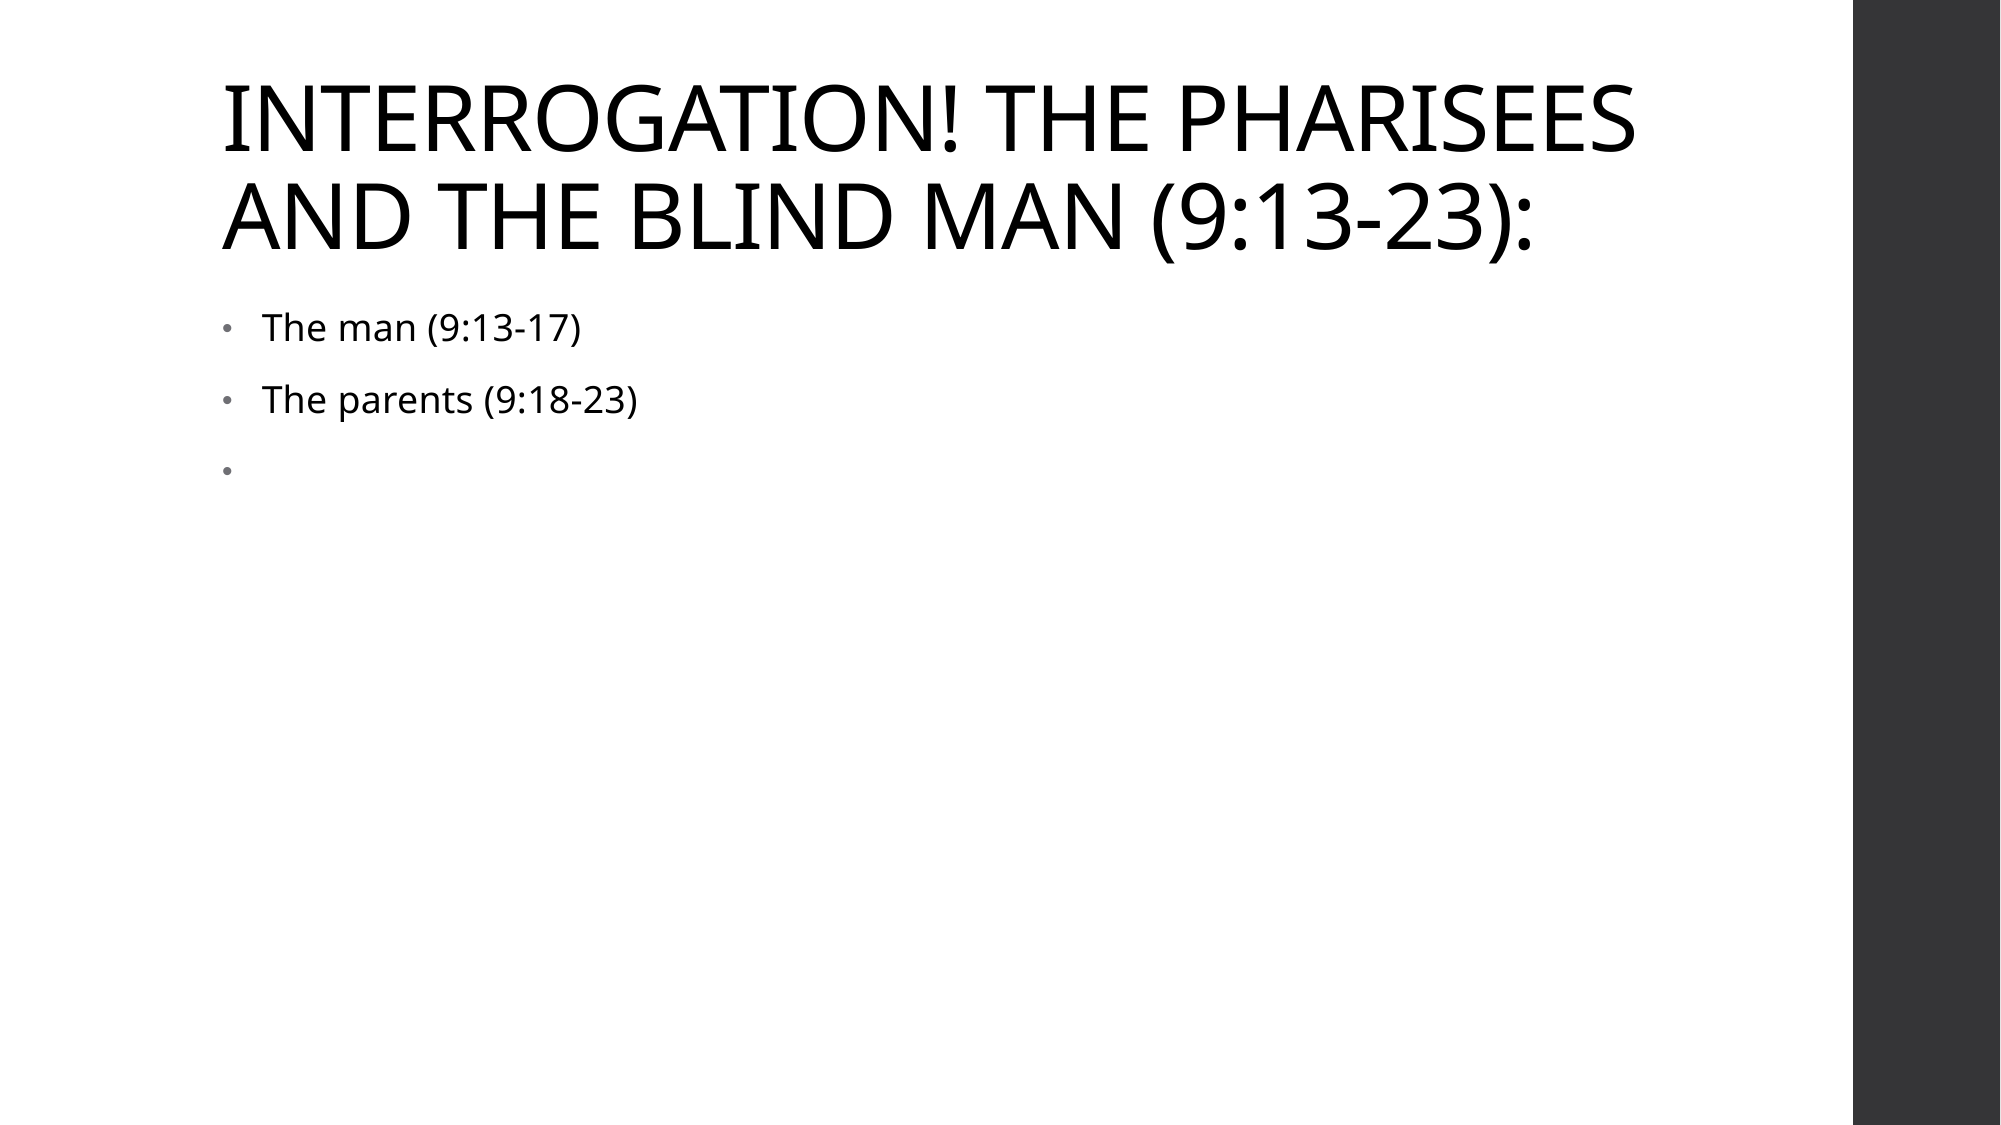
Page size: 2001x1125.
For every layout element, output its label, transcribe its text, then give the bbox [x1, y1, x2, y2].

list The man (9:13-17) The parents (9:18-23) [206, 299, 1617, 1014]
title INTERROGATION! THE PHARISEES AND THE BLIND MAN (9:13-23): [206, 60, 1797, 278]
